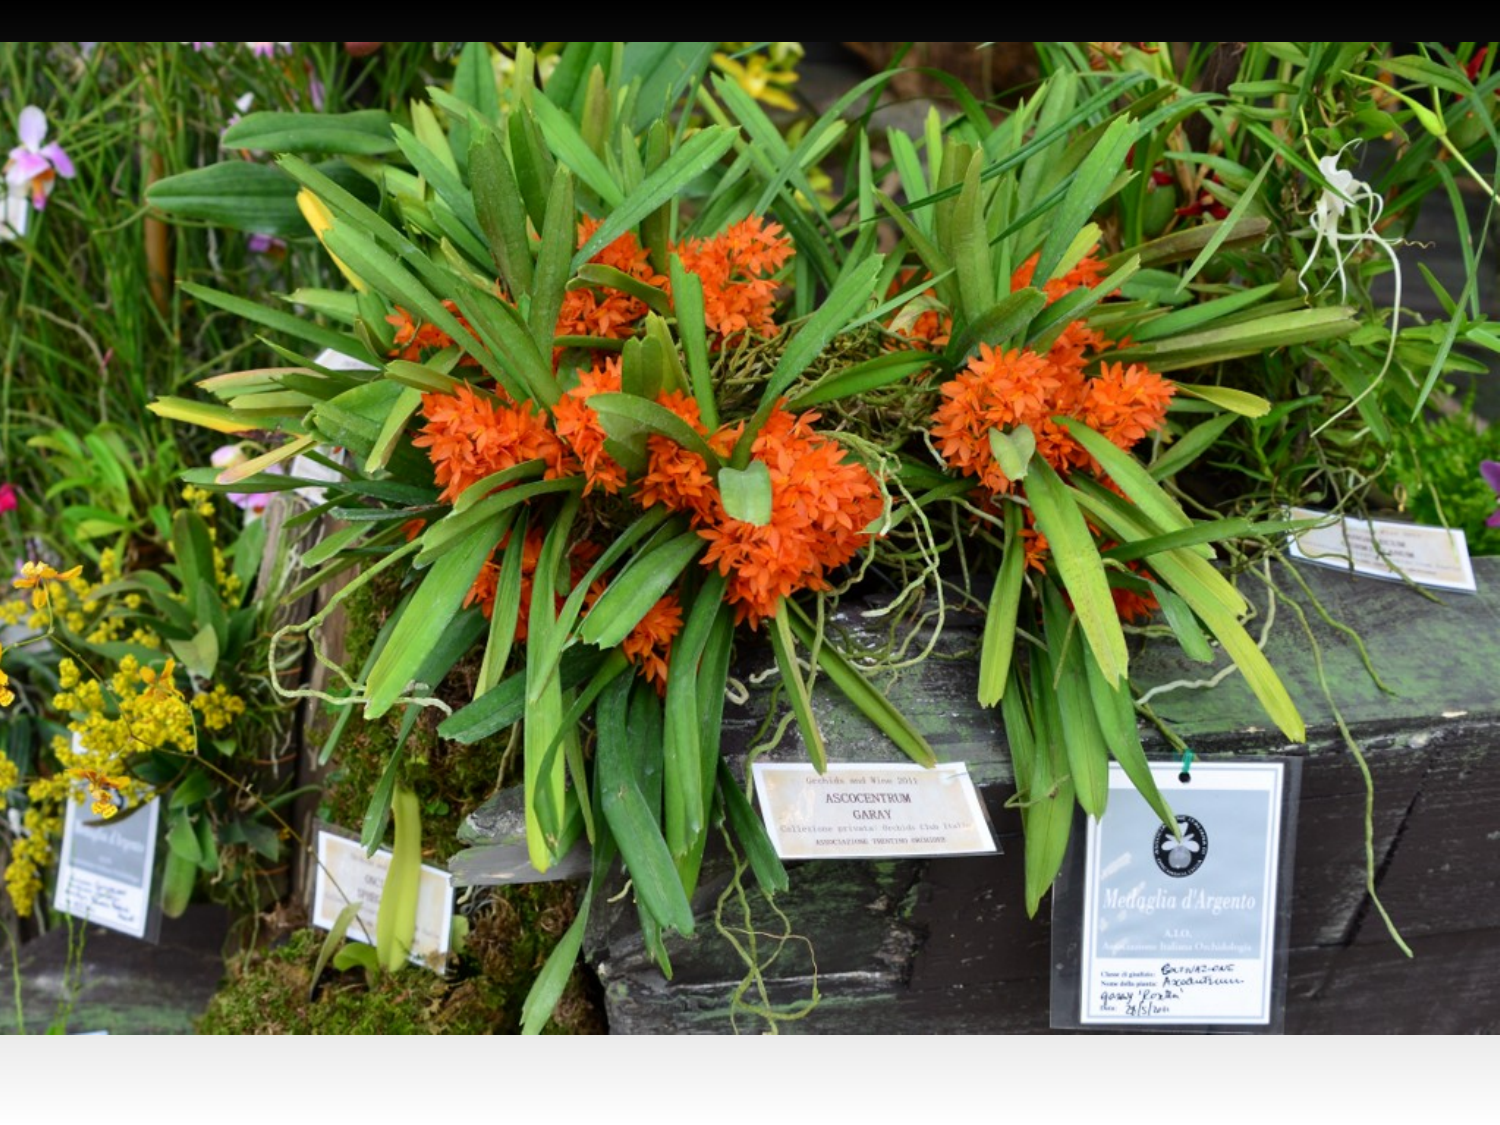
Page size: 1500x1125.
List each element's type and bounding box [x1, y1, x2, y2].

picture [0, 42, 1500, 1035]
